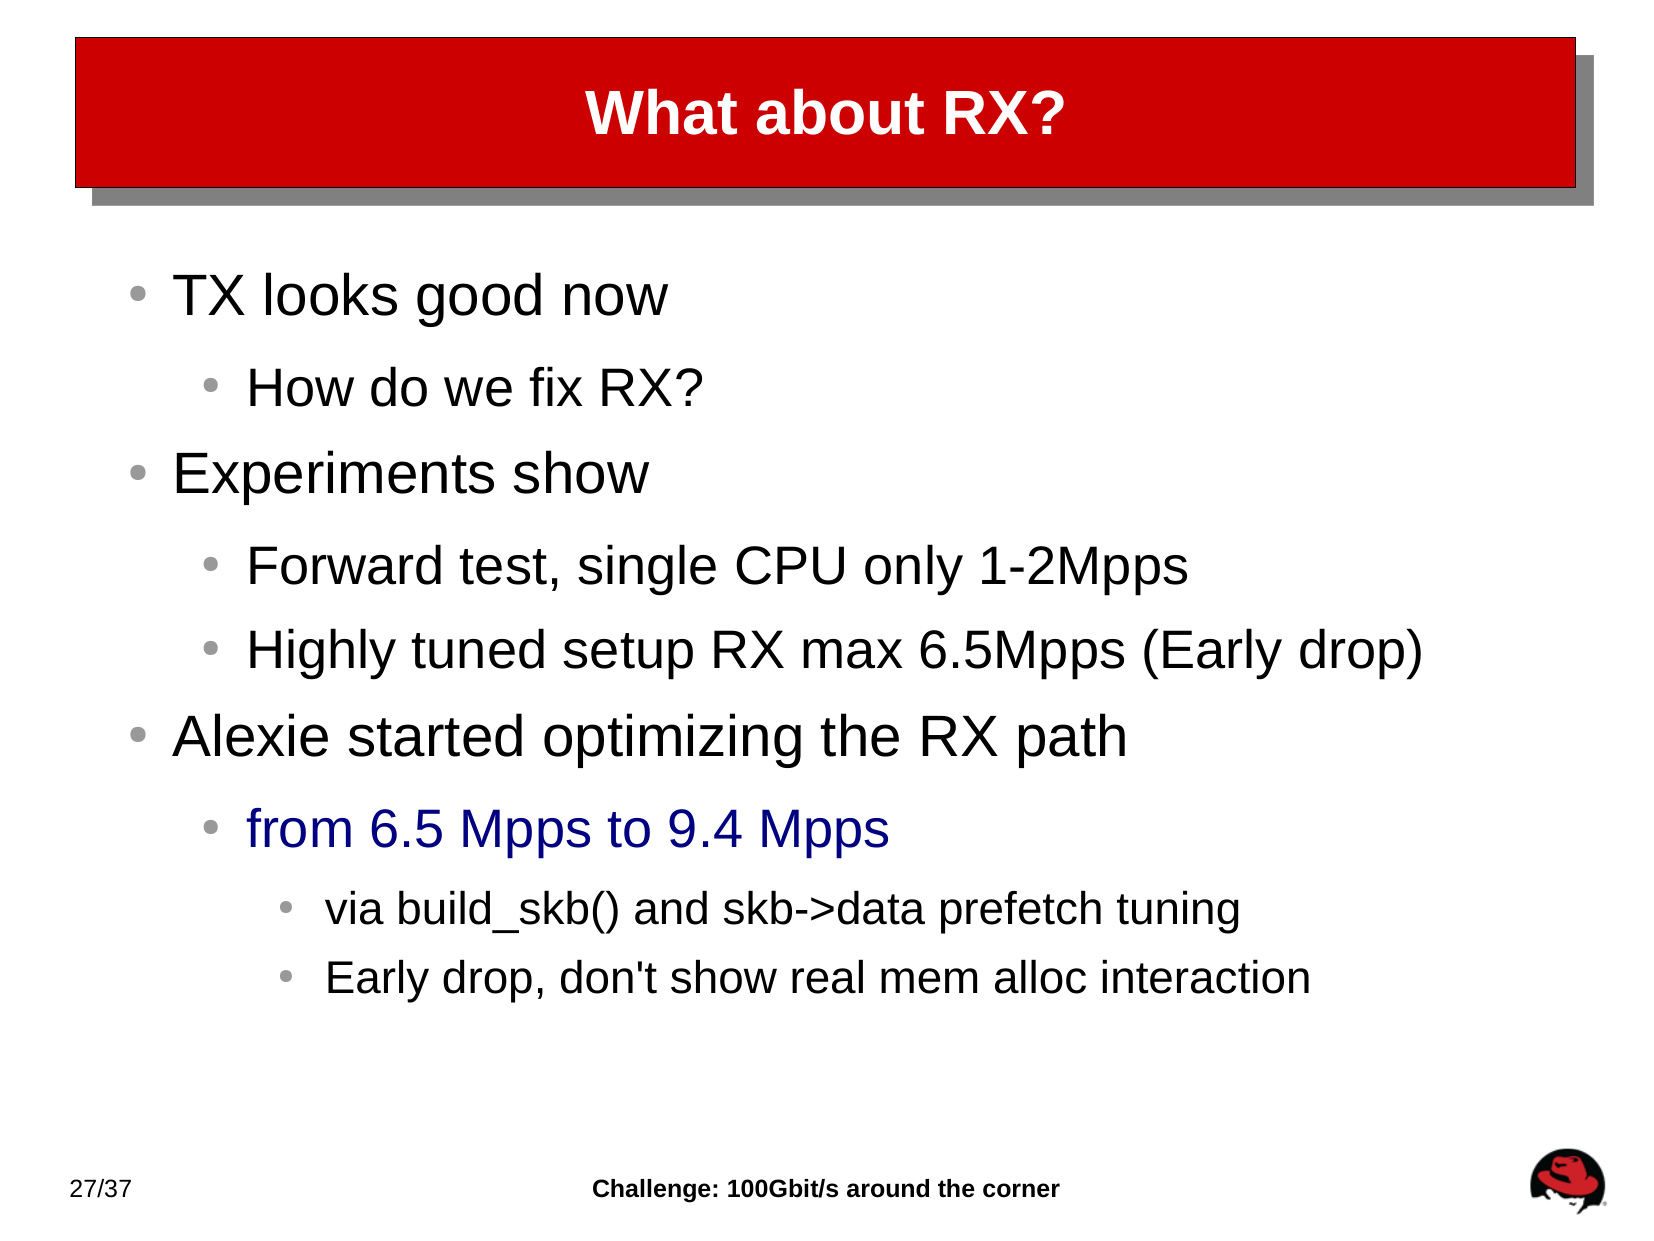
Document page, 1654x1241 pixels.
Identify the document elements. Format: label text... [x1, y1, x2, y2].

title What about RX? [116, 37, 1538, 188]
list TX looks good now How do we fix RX? Experiments show Forward test, single CPU only 1-2Mpps Highly tuned setup RX max 6.5Mpps (Early drop) Alexie started optimizing the RX path from 6.5 Mpps to 9.4 Mpps via build_skb() and skb->data prefetch tuning Early drop, don't show real mem alloc interaction [112, 262, 1538, 1051]
picture [1529, 1146, 1613, 1224]
